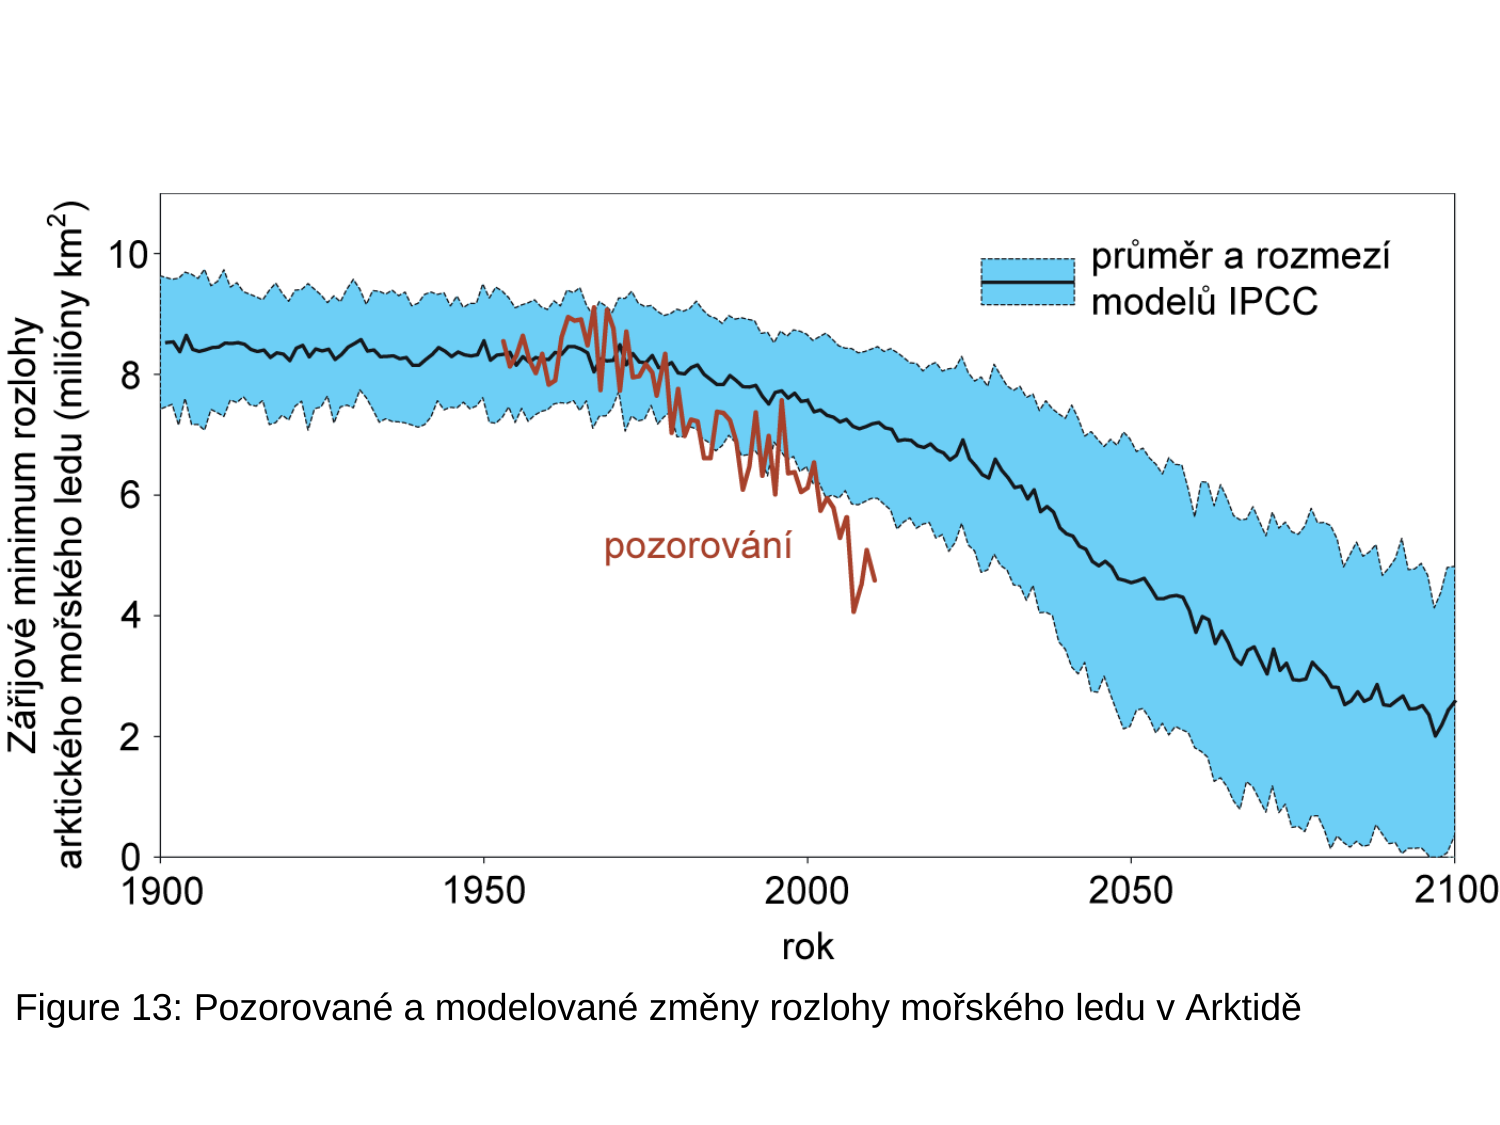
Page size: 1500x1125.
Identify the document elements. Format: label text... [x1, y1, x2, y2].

text_box Figure 13: Pozorované a modelované změny rozlohy mořského ledu v Arktidě [0, 974, 1438, 1036]
picture [0, 191, 1500, 972]
